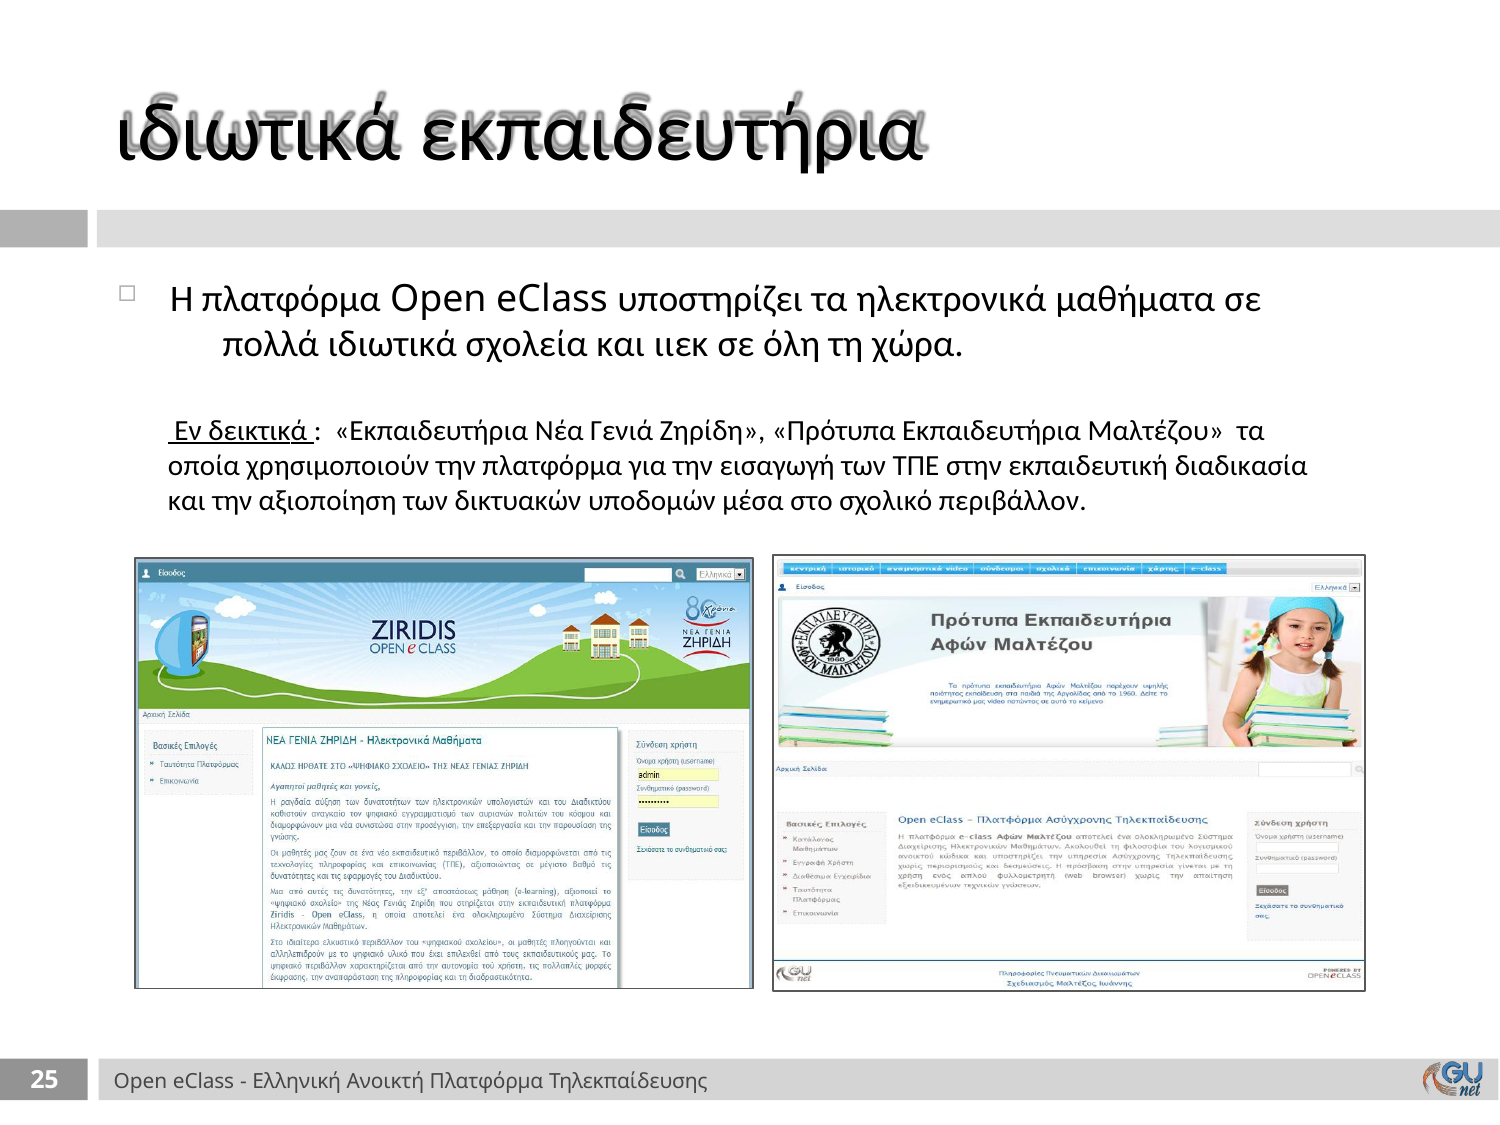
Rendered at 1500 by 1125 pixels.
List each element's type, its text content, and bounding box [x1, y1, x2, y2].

text_box Open eClass - Ελληνική Ανοικτή Πλατφόρμα Τηλεκπαίδευσης [111, 1068, 753, 1094]
text_box [98, 1058, 1499, 1101]
text_box 25 [26, 1063, 62, 1093]
text_box [774, 556, 1364, 990]
text_box [63, 42, 1002, 177]
title ιδιωτικά εκπαιδευτήρια [89, 77, 1411, 165]
text_box Η πλατφόρμα Open eClass υποστηρίζει τα ηλεκτρονικά μαθήματα σε πολλά ιδιωτικά σχολεία και ιιεκ σε όλη τη χώρα. Εν δεικτικά : «Εκπαιδευτήρια Νέα Γενιά Ζηρίδη», «Πρότυπα Εκπαιδευτήρια Μαλτέζου» τα οποία χρησιμοποιούν την πλατφόρμα για την εισαγωγή των ΤΠΕ στην εκπαιδευτική διαδικασία και την αξιοποίηση των δικτυακών υποδομών μέσα στο σχολικό περιβάλλον. [113, 273, 1336, 512]
text_box [136, 559, 752, 988]
text_box [0, 1058, 88, 1101]
